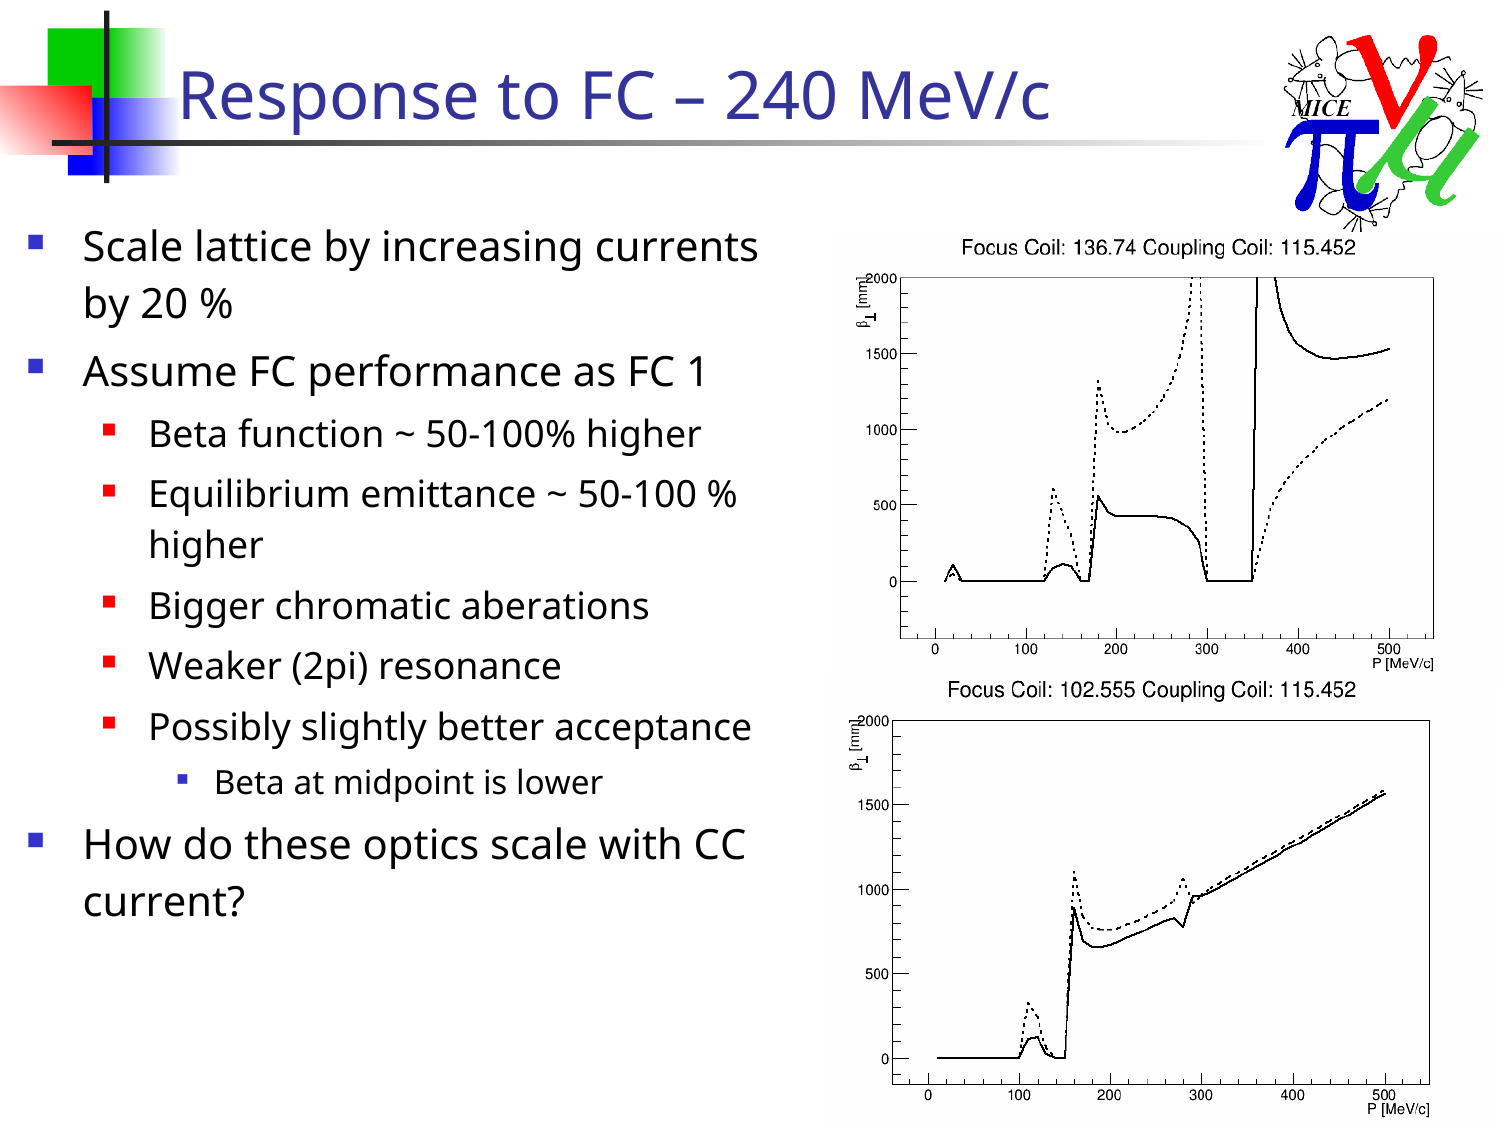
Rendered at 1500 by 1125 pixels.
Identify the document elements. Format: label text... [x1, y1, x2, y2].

picture [825, 5, 1500, 1125]
list Scale lattice by increasing currents by 20 % Assume FC performance as FC 1 Beta function ~ 50-100% higher Equilibrium emittance ~ 50-100 % higher Bigger chromatic aberations Weaker (2pi) resonance Possibly slightly better acceptance Beta at midpoint is lower How do these optics scale with CC current? [11, 209, 825, 843]
title Response to FC – 240 MeV/c [162, 0, 1441, 188]
